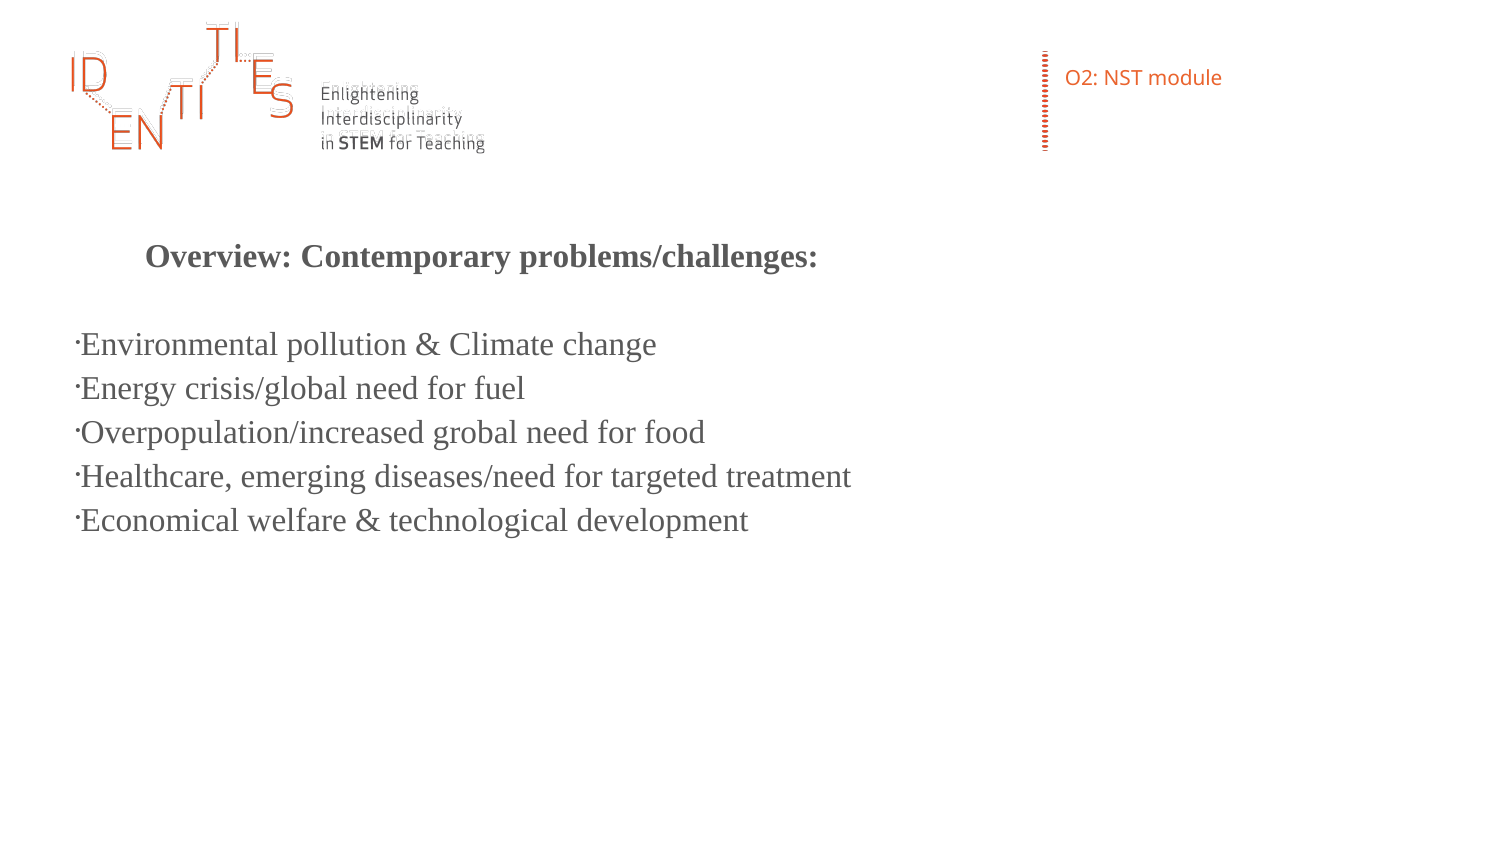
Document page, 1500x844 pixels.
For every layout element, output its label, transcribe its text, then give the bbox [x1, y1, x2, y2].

text_box O2: NST module [1051, 57, 1472, 139]
text_box Overview: Contemporary problems/challenges: Environmental pollution & Climate change Energy crisis/global need for fuel Overpopulation/increased grobal need for food Healthcare, emerging diseases/need for targeted treatment Economical welfare & technological development [60, 156, 1456, 740]
picture [1042, 51, 1051, 151]
picture [71, 18, 485, 157]
